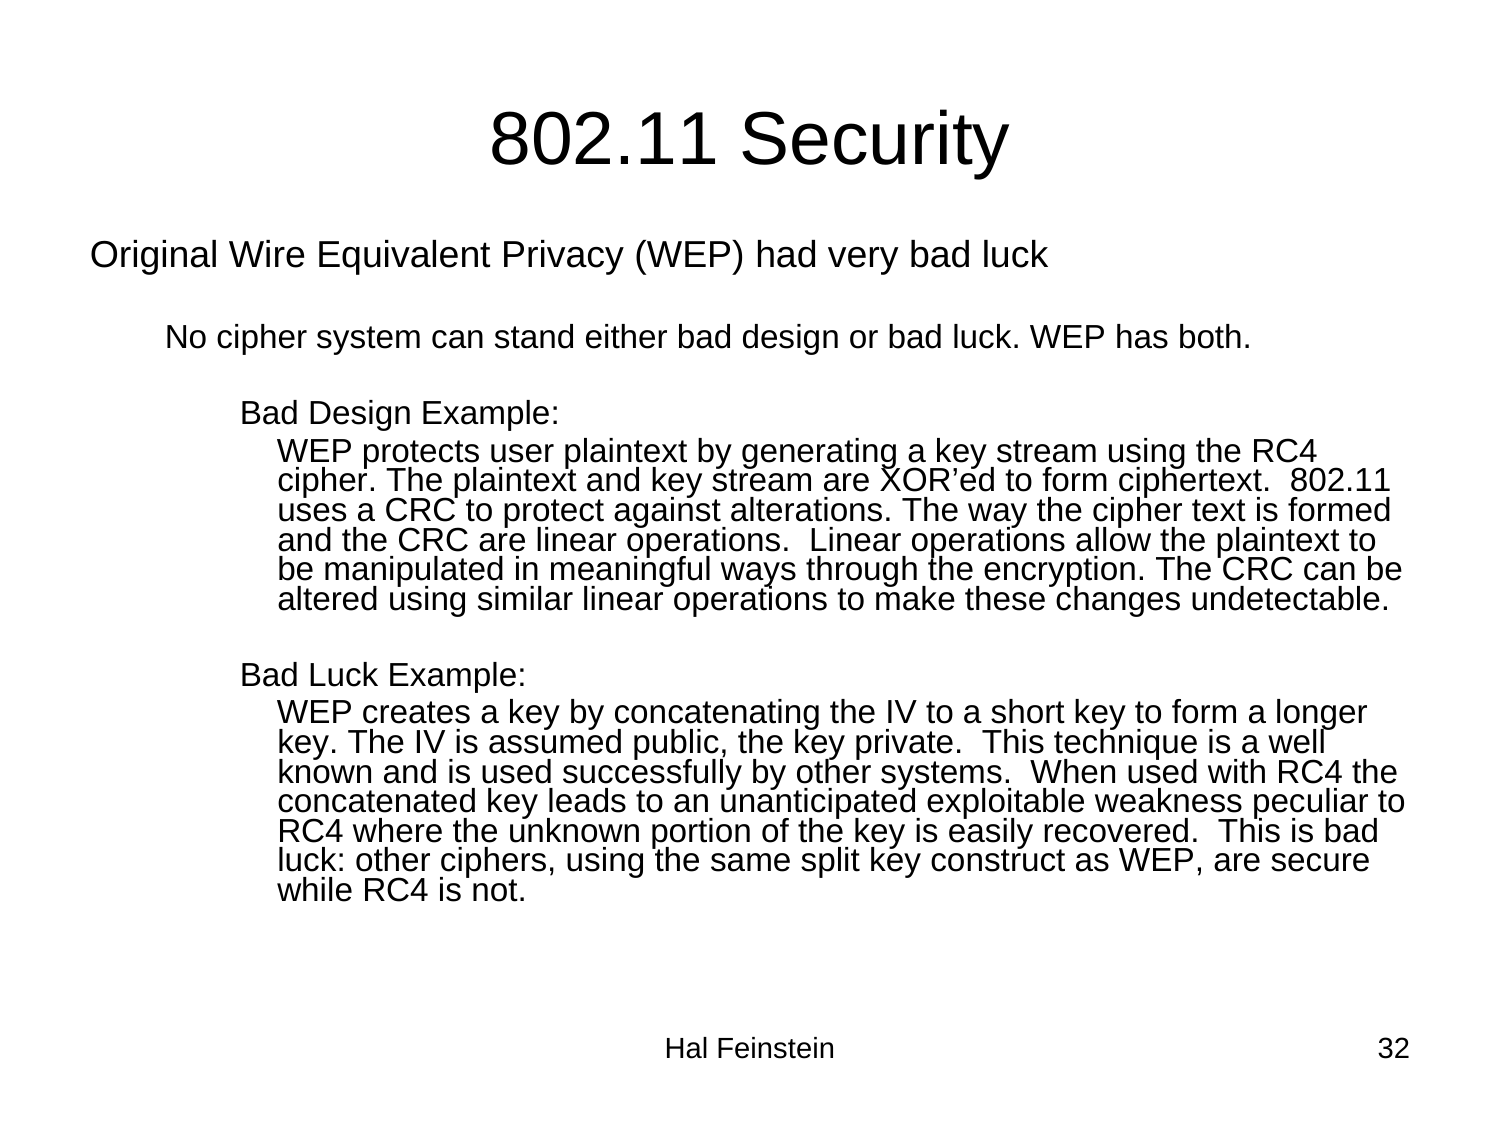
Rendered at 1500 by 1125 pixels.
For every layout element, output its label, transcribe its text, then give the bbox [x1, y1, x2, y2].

title 802.11 Security [75, 45, 1426, 232]
list Original Wire Equivalent Privacy (WEP) had very bad luck No cipher system can stand either bad design or bad luck. WEP has both. Bad Design Example: WEP protects user plaintext by generating a key stream using the RC4 cipher. The plaintext and key stream are XOR’ed to form ciphertext. 802.11 uses a CRC to protect against alterations. The way the cipher text is formed and the CRC are linear operations. Linear operations allow the plaintext to be manipulated in meaningful ways through the encryption. The CRC can be altered using similar linear operations to make these changes undetectable. Bad Luck Example: WEP creates a key by concatenating the IV to a short key to form a longer key. The IV is assumed public, the key private. This technique is a well known and is used successfully by other systems. When used with RC4 the concatenated key leads to an unanticipated exploitable weakness peculiar to RC4 where the unknown portion of the key is easily recovered. This is bad luck: other ciphers, using the same split key construct as WEP, are secure while RC4 is not. [75, 232, 1426, 1113]
